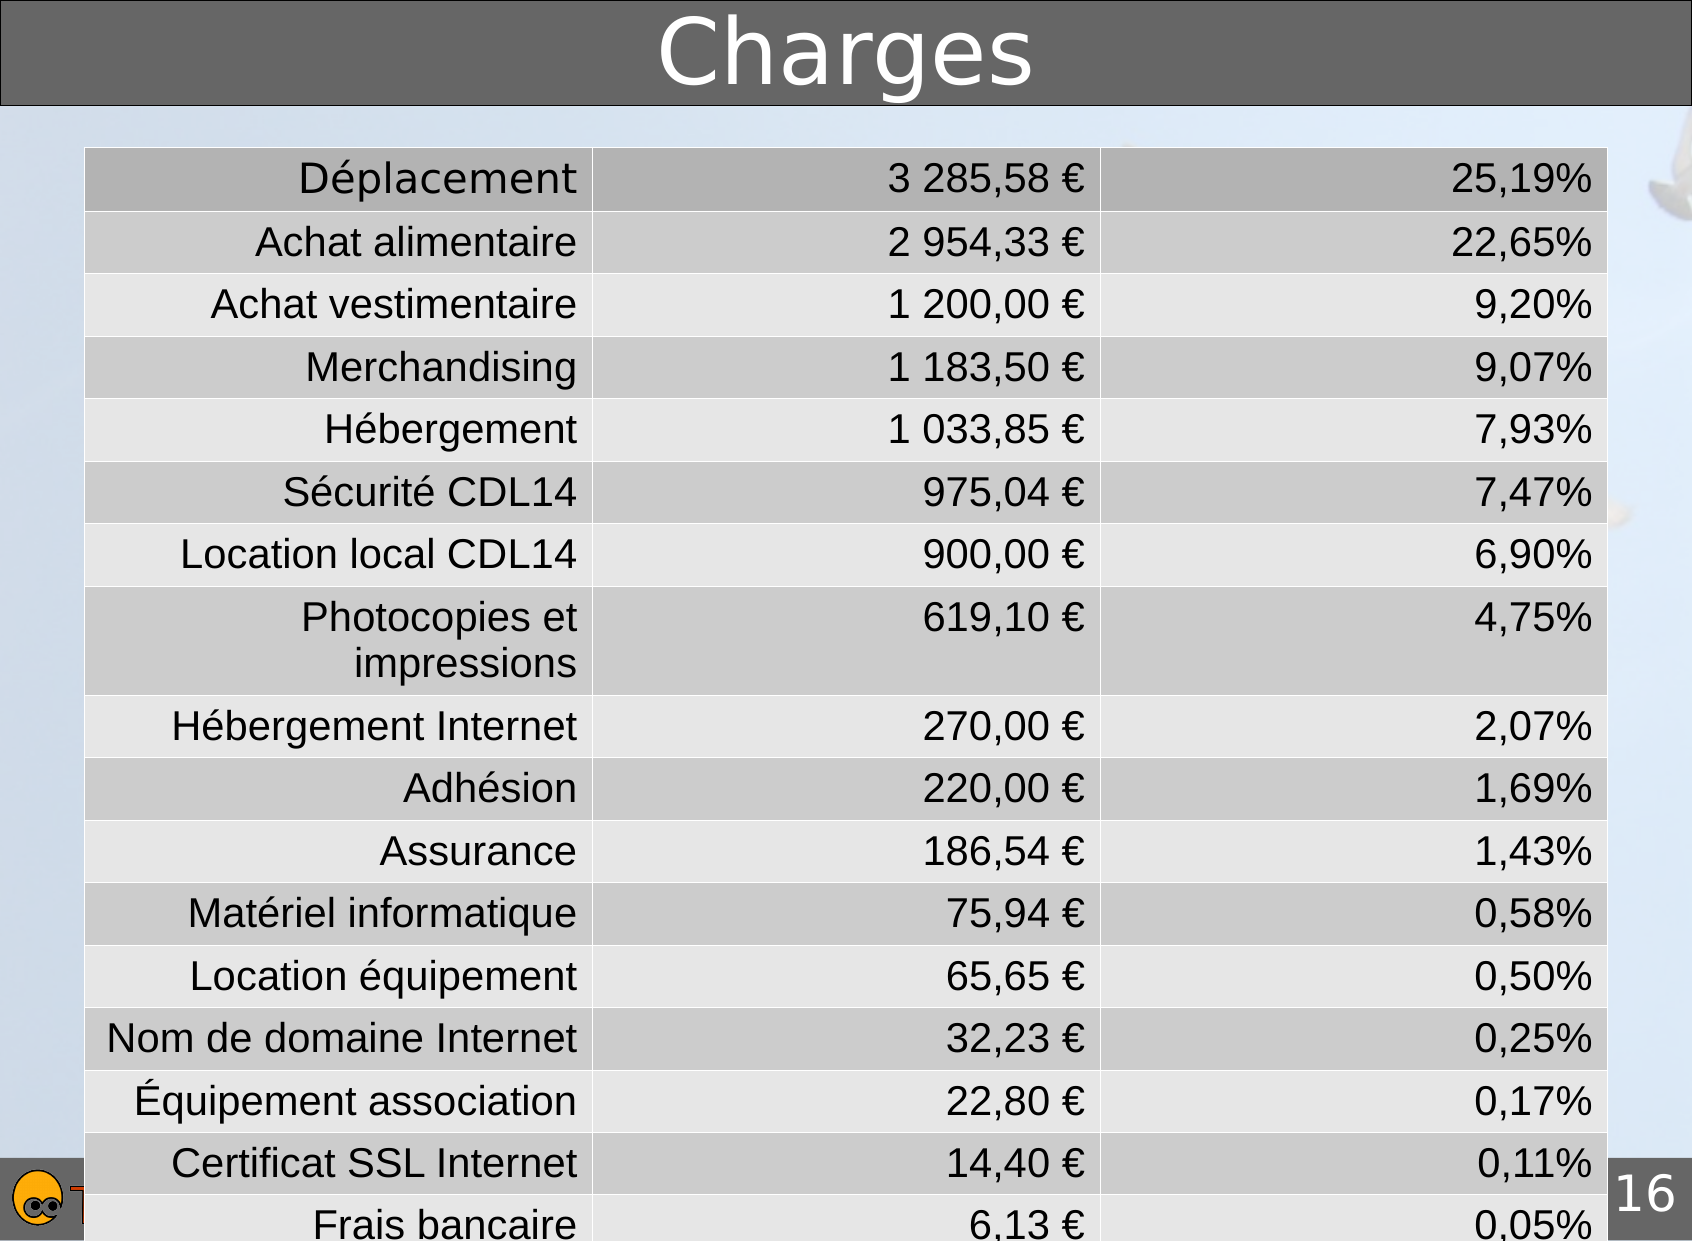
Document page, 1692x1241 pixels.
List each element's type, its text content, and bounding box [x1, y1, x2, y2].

table_cell 7,47% [1101, 462, 1607, 523]
table_cell 186,54 € [593, 821, 1100, 882]
table_cell 1 200,00 € [593, 274, 1100, 336]
table_cell 9,20% [1101, 274, 1607, 336]
table_cell 75,94 € [593, 883, 1100, 945]
table_cell 0,05% [1101, 1195, 1607, 1241]
table_cell 65,65 € [593, 946, 1100, 1007]
table_cell Certificat SSL Internet [85, 1133, 592, 1194]
table_cell 270,00 € [593, 696, 1100, 757]
table_cell 2,07% [1101, 696, 1607, 757]
table_header 3 285,58 € [593, 148, 1100, 211]
table_cell Matériel informatique [85, 883, 592, 945]
table_cell 2 954,33 € [593, 212, 1100, 273]
table_cell 0,50% [1101, 946, 1607, 1007]
table_header Déplacement [85, 148, 592, 211]
table_cell 900,00 € [593, 524, 1100, 586]
table_cell Achat vestimentaire [85, 274, 592, 336]
table_cell 619,10 € [593, 587, 1100, 695]
table_cell Photocopies et impressions [85, 587, 592, 695]
table_cell Hébergement [85, 399, 592, 461]
table_header 25,19% [1101, 148, 1607, 211]
table_cell 975,04 € [593, 462, 1100, 523]
title Charges [0, 0, 1692, 107]
table_cell 6,90% [1101, 524, 1607, 586]
table_cell 1,69% [1101, 758, 1607, 820]
table_cell Frais bancaire [85, 1195, 592, 1241]
table_cell 14,40 € [593, 1133, 1100, 1194]
table_cell 0,17% [1101, 1071, 1607, 1132]
table_cell 0,11% [1101, 1133, 1607, 1194]
table_cell Sécurité CDL14 [85, 462, 592, 523]
table_cell 0,58% [1101, 883, 1607, 945]
table_cell 220,00 € [593, 758, 1100, 820]
table_cell 1 183,50 € [593, 337, 1100, 398]
table_cell Hébergement Internet [85, 696, 592, 757]
table_cell 0,25% [1101, 1008, 1607, 1070]
table_cell 22,80 € [593, 1071, 1100, 1132]
table_cell Assurance [85, 821, 592, 882]
picture [12, 1165, 84, 1228]
table_cell Achat alimentaire [85, 212, 592, 273]
table_cell 1 033,85 € [593, 399, 1100, 461]
table_cell 22,65% [1101, 212, 1607, 273]
table_cell 1,43% [1101, 821, 1607, 882]
table_cell 9,07% [1101, 337, 1607, 398]
table_cell Location local CDL14 [85, 524, 592, 586]
table_cell Merchandising [85, 337, 592, 398]
table_cell 4,75% [1101, 587, 1607, 695]
table_cell Nom de domaine Internet [85, 1008, 592, 1070]
table_cell Équipement association [85, 1071, 592, 1132]
table_cell 32,23 € [593, 1008, 1100, 1070]
table_cell 7,93% [1101, 399, 1607, 461]
table_cell 6,13 € [593, 1195, 1100, 1241]
table_cell Adhésion [85, 758, 592, 820]
table_cell Location équipement [85, 946, 592, 1007]
